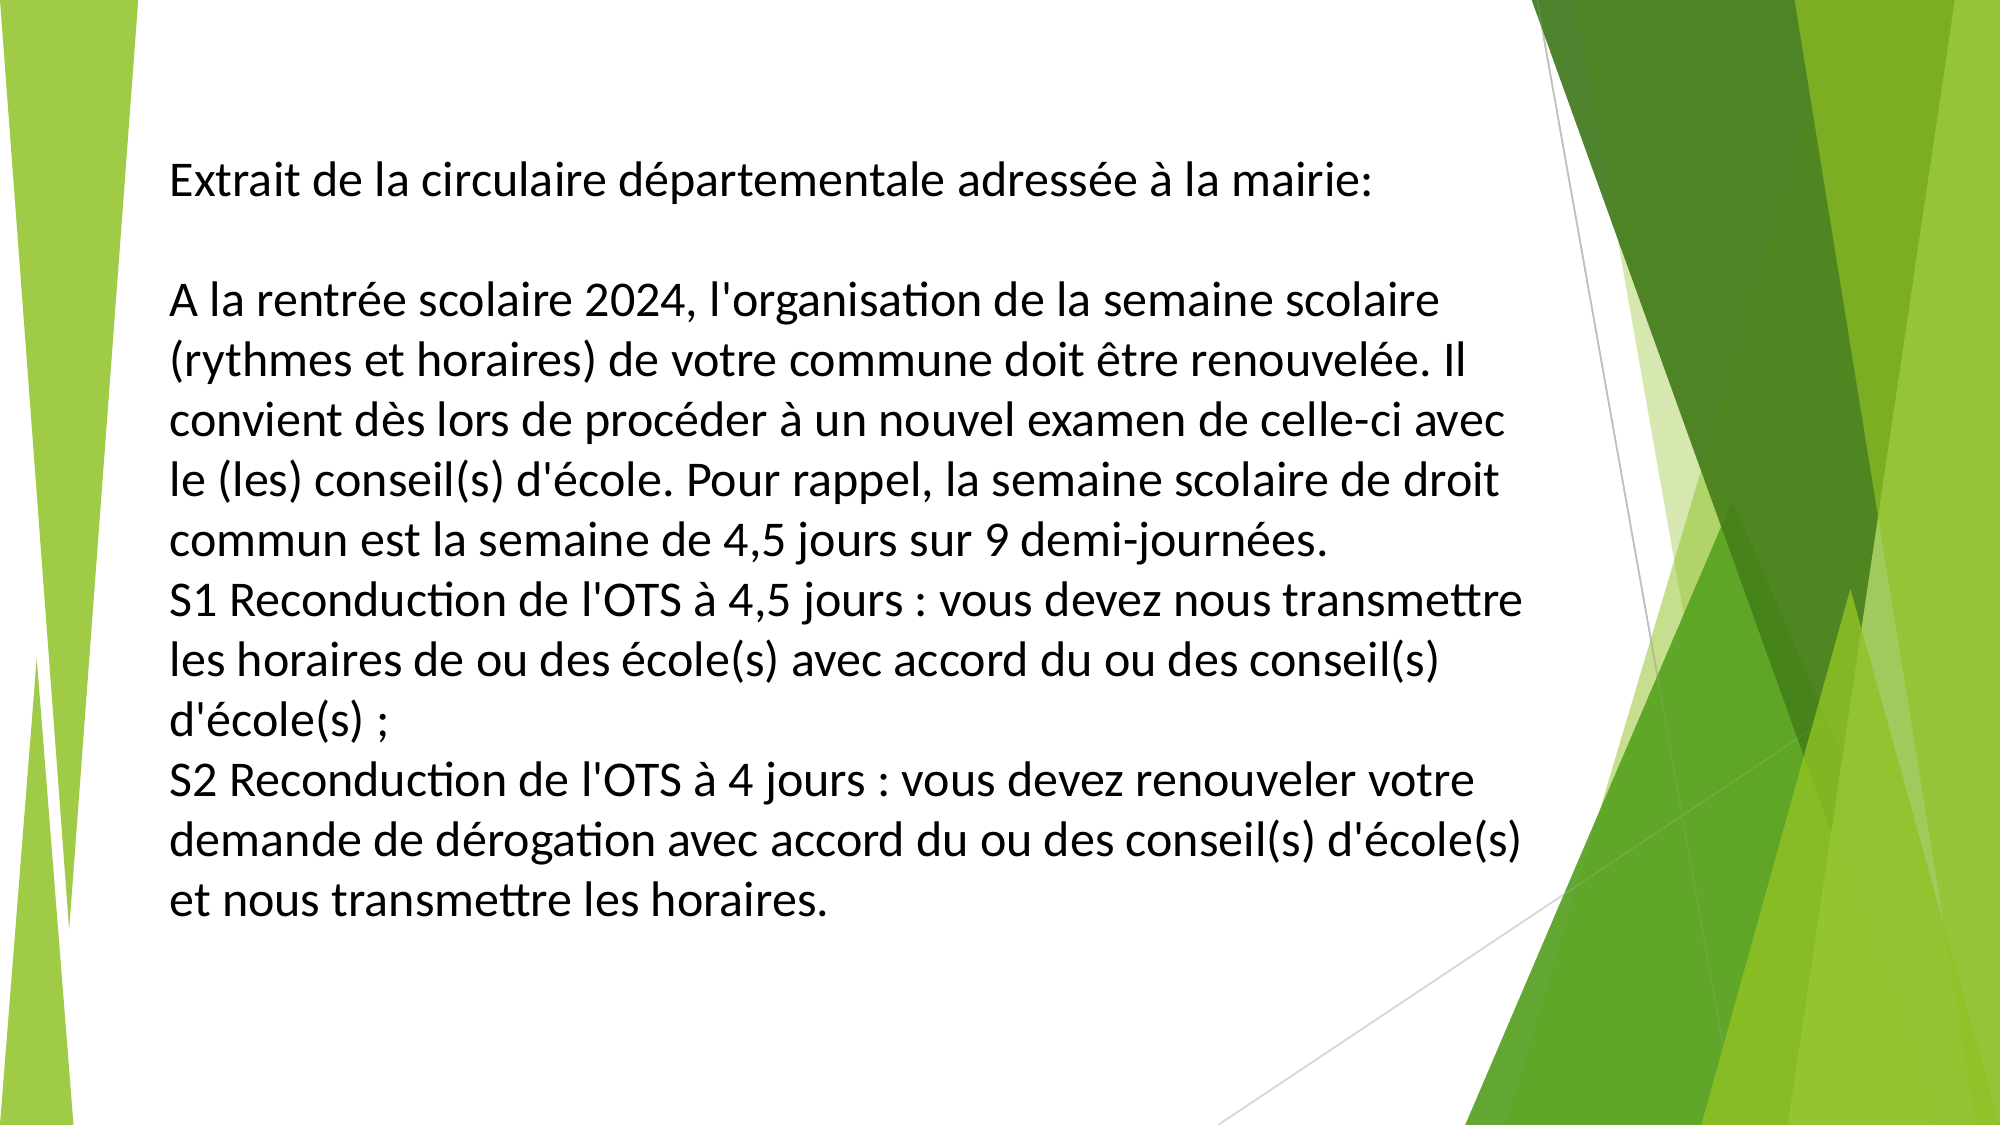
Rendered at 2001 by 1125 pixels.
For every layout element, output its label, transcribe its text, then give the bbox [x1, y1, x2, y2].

text_box Extrait de la circulaire départementale adressée à la mairie: A la rentrée scolaire 2024, l'organisation de la semaine scolaire (rythmes et horaires) de votre commune doit être renouvelée. Il convient dès lors de procéder à un nouvel examen de celle-ci avec le (les) conseil(s) d'école. Pour rappel, la semaine scolaire de droit commun est la semaine de 4,5 jours sur 9 demi-journées. S1 Reconduction de l'OTS à 4,5 jours : vous devez nous transmettre les horaires de ou des école(s) avec accord du ou des conseil(s) d'école(s) ; S2 Reconduction de l'OTS à 4 jours : vous devez renouveler votre demande de dérogation avec accord du ou des conseil(s) d'école(s) et nous transmettre les horaires. [154, 138, 1565, 942]
